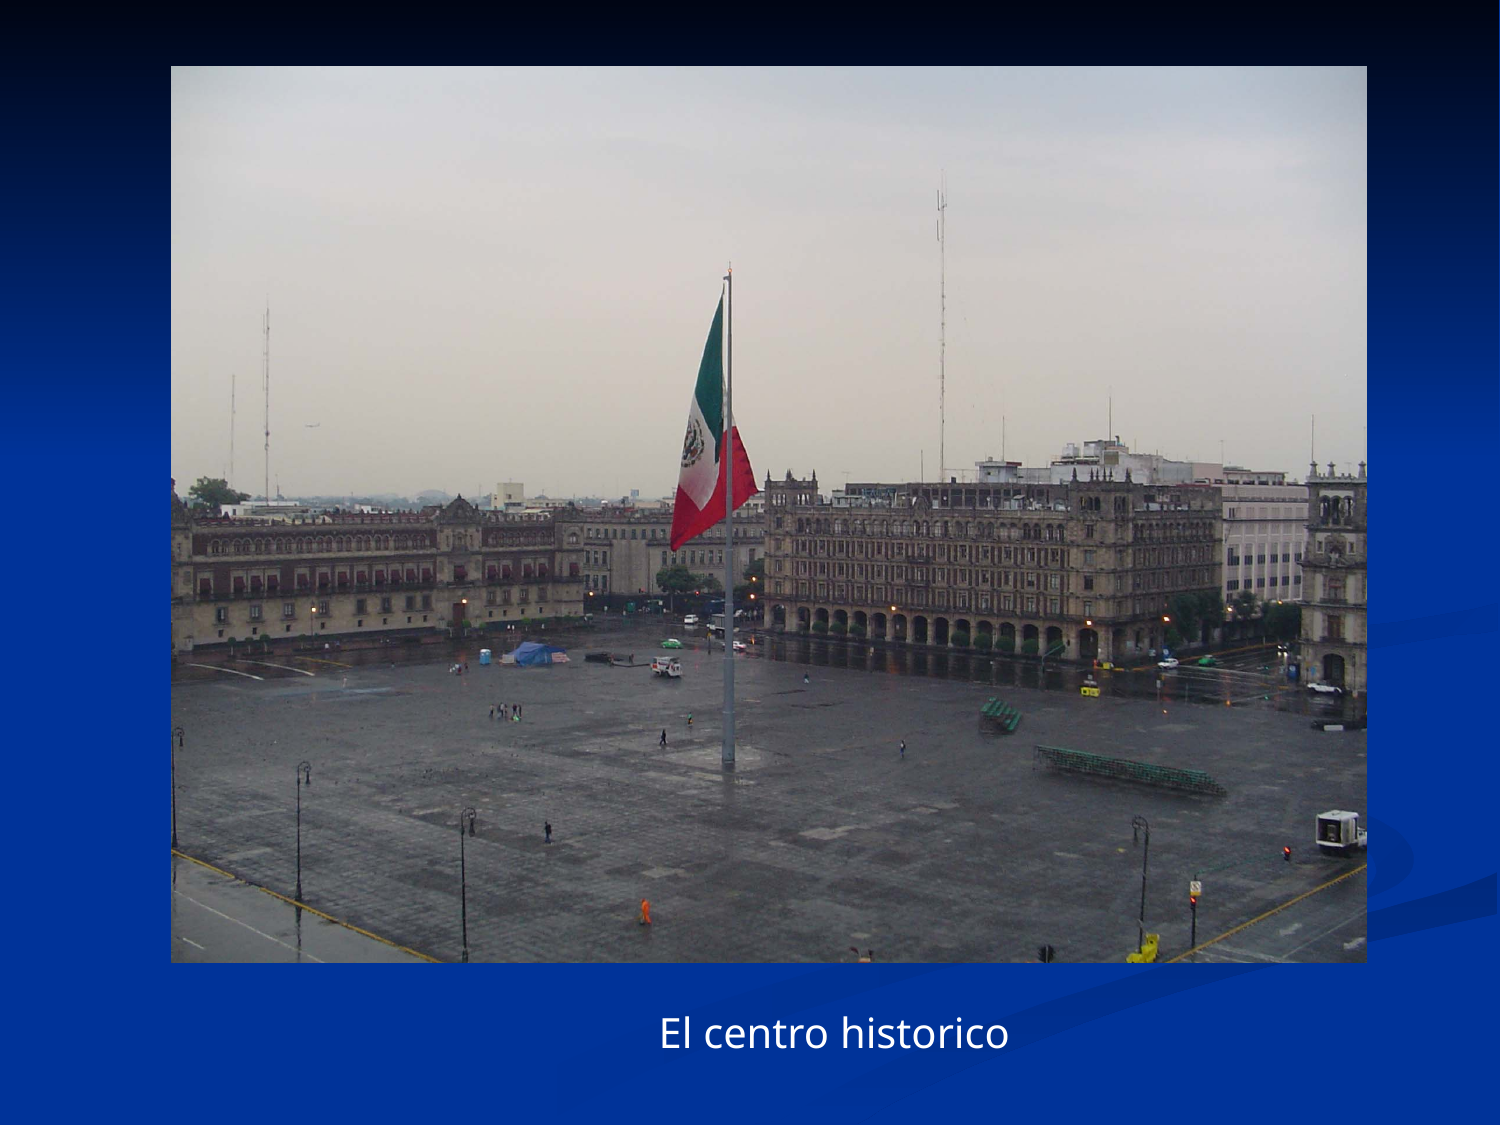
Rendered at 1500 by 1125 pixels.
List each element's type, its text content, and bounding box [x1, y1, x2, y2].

picture [171, 66, 1367, 963]
text_box El centro historico [643, 999, 1318, 1065]
